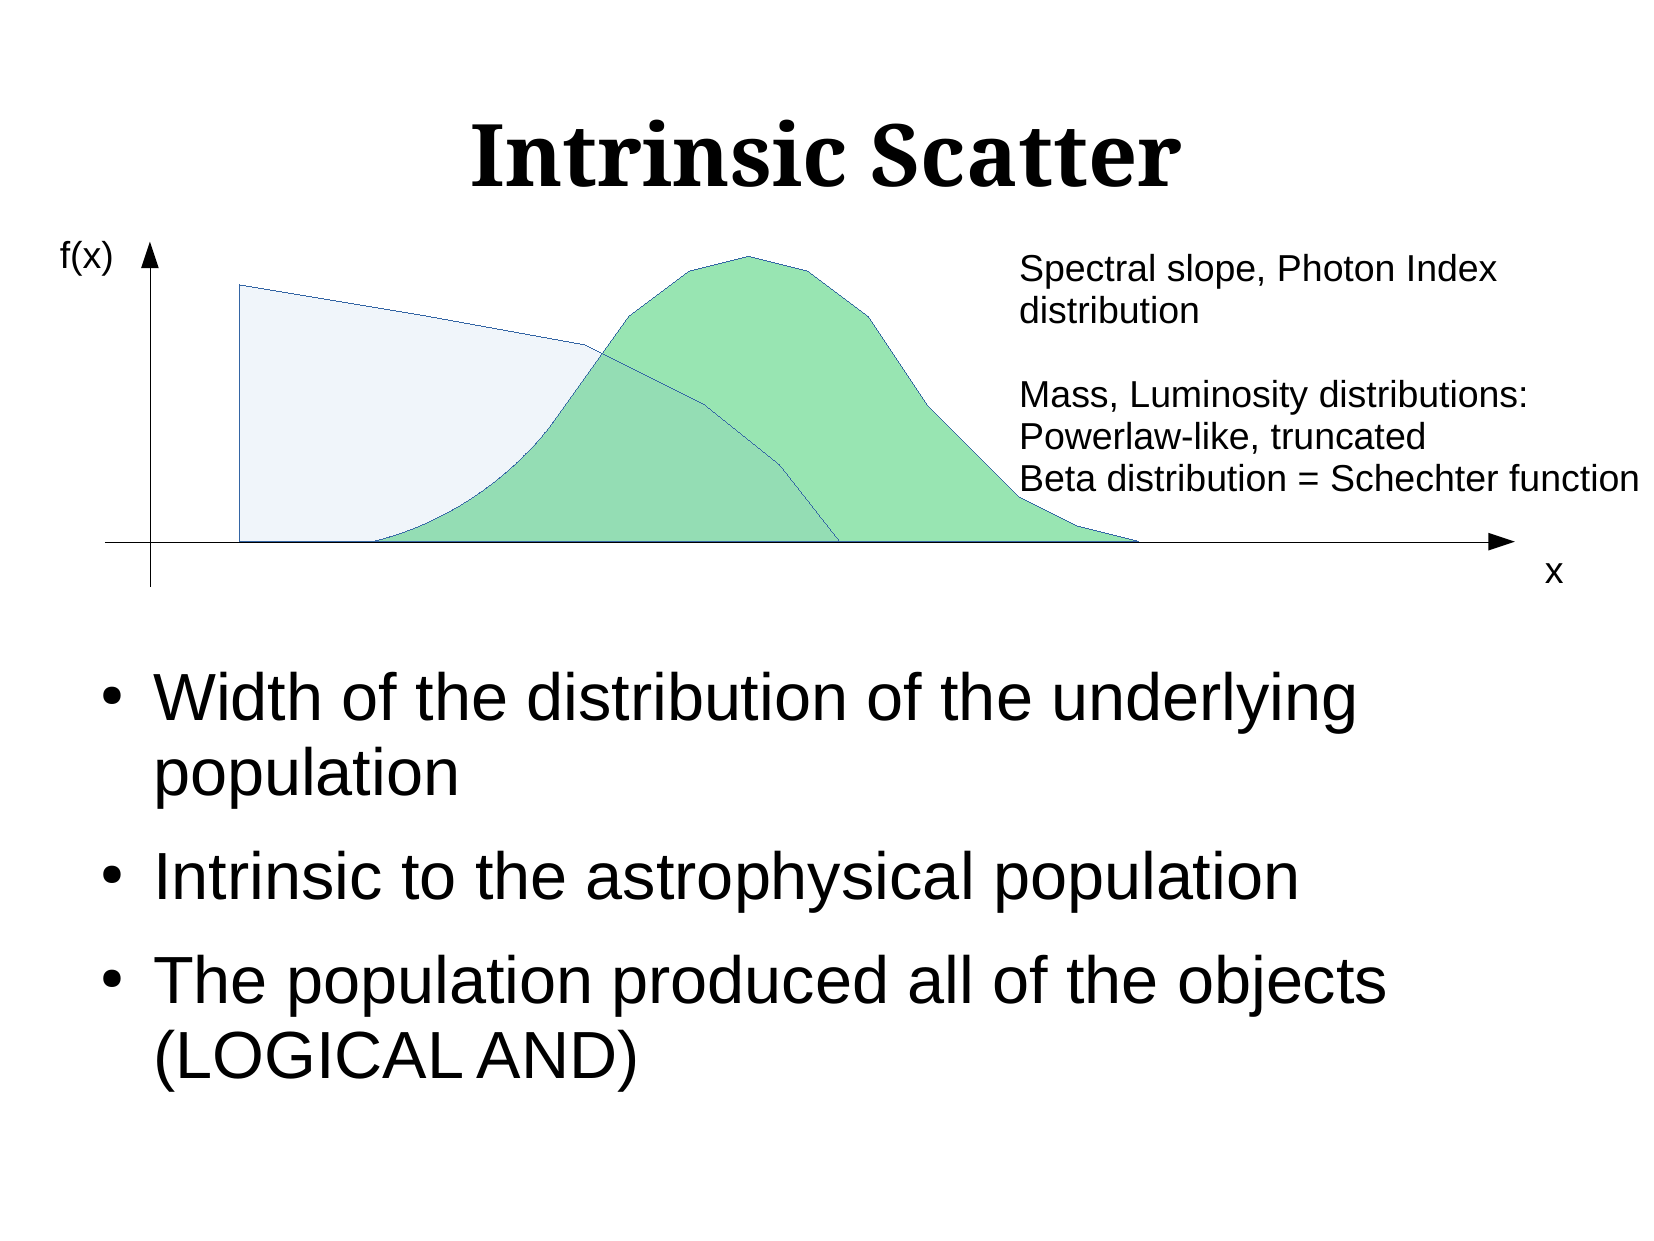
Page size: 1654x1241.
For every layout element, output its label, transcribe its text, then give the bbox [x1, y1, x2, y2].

text_box f(x) [44, 226, 195, 284]
text_box Spectral slope, Photon Index distribution Mass, Luminosity distributions: Powerlaw-like, truncated Beta distribution = Schechter function [1004, 239, 1654, 675]
text_box [239, 256, 1004, 542]
title Intrinsic Scatter [82, 49, 1571, 257]
list Width of the distribution of the underlying population Intrinsic to the astrophysical population The population produced all of the objects (LOGICAL AND) [82, 659, 1571, 1140]
